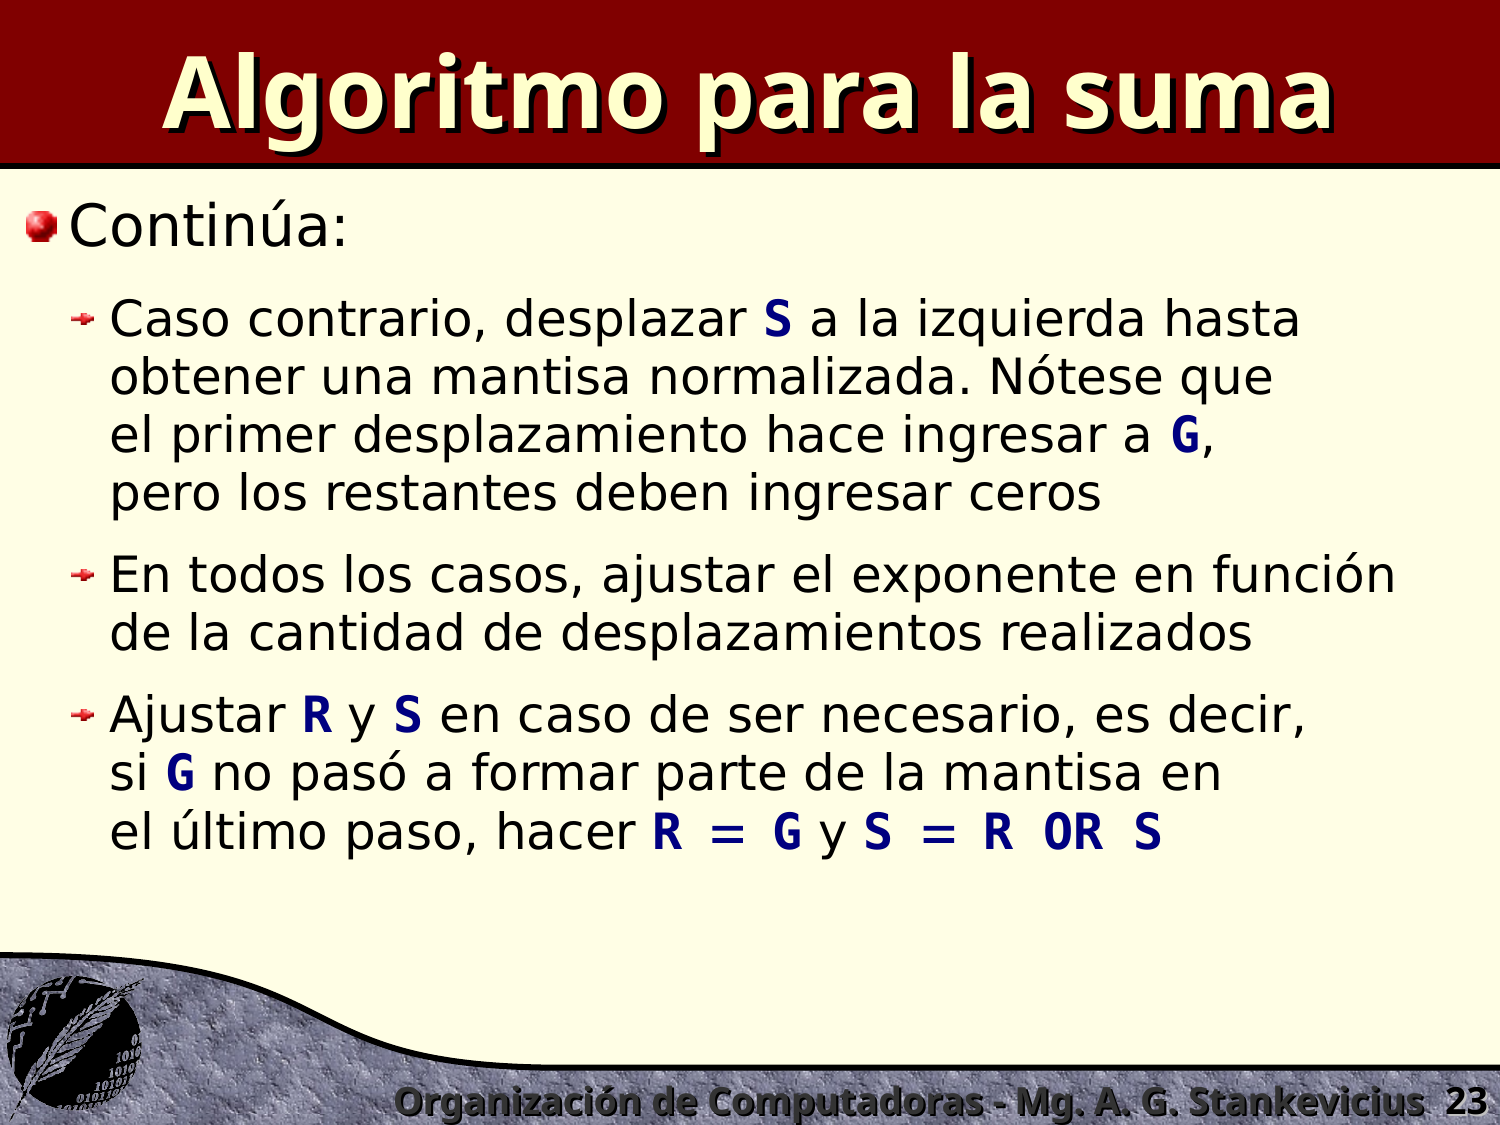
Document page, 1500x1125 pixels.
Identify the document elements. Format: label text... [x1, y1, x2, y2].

picture [802, 1100, 806, 1110]
picture [0, 959, 1500, 1125]
title Algoritmo para la suma [15, 5, 1485, 160]
list Continúa: Caso contrario, desplazar S a la izquierda hasta obtener una mantisa normalizada. Nótese que el primer desplazamiento hace ingresar a G, pero los restantes deben ingresar ceros En todos los casos, ajustar el exponente en función de la cantidad de desplazamientos realizados Ajustar R y S en caso de ser necesario, es decir, si G no pasó a formar parte de la mantisa en el último paso, hacer R = G y S = R OR S [11, 192, 1486, 935]
picture [448, 1100, 455, 1110]
picture [1058, 1100, 1065, 1110]
